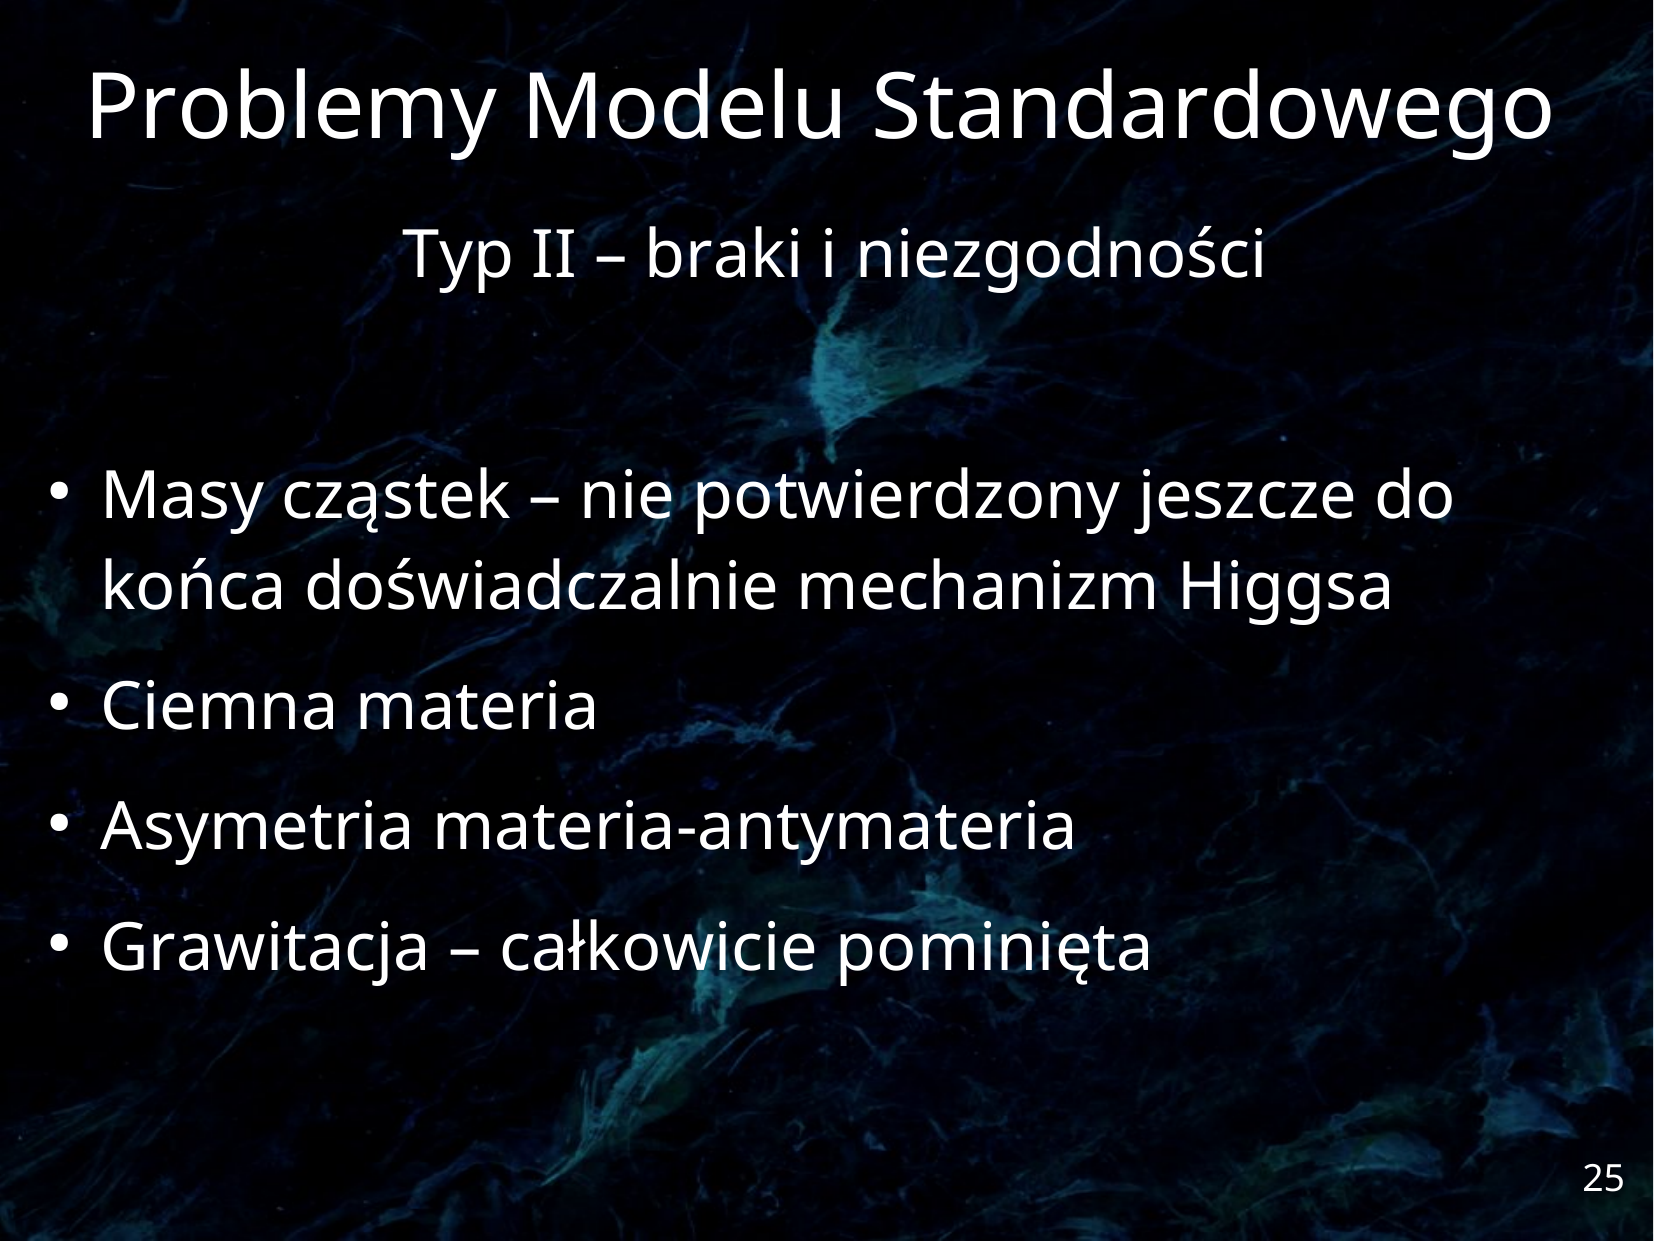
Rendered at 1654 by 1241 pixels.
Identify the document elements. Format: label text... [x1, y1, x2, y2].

picture [0, 0, 1654, 1241]
list Typ II – braki i niezgodności Masy cząstek – nie potwierdzony jeszcze do końca doświadczalnie mechanizm Higgsa Ciemna materia Asymetria materia-antymateria Grawitacja – całkowicie pominięta [29, 206, 1625, 1108]
title Problemy Modelu Standardowego [77, 29, 1565, 178]
